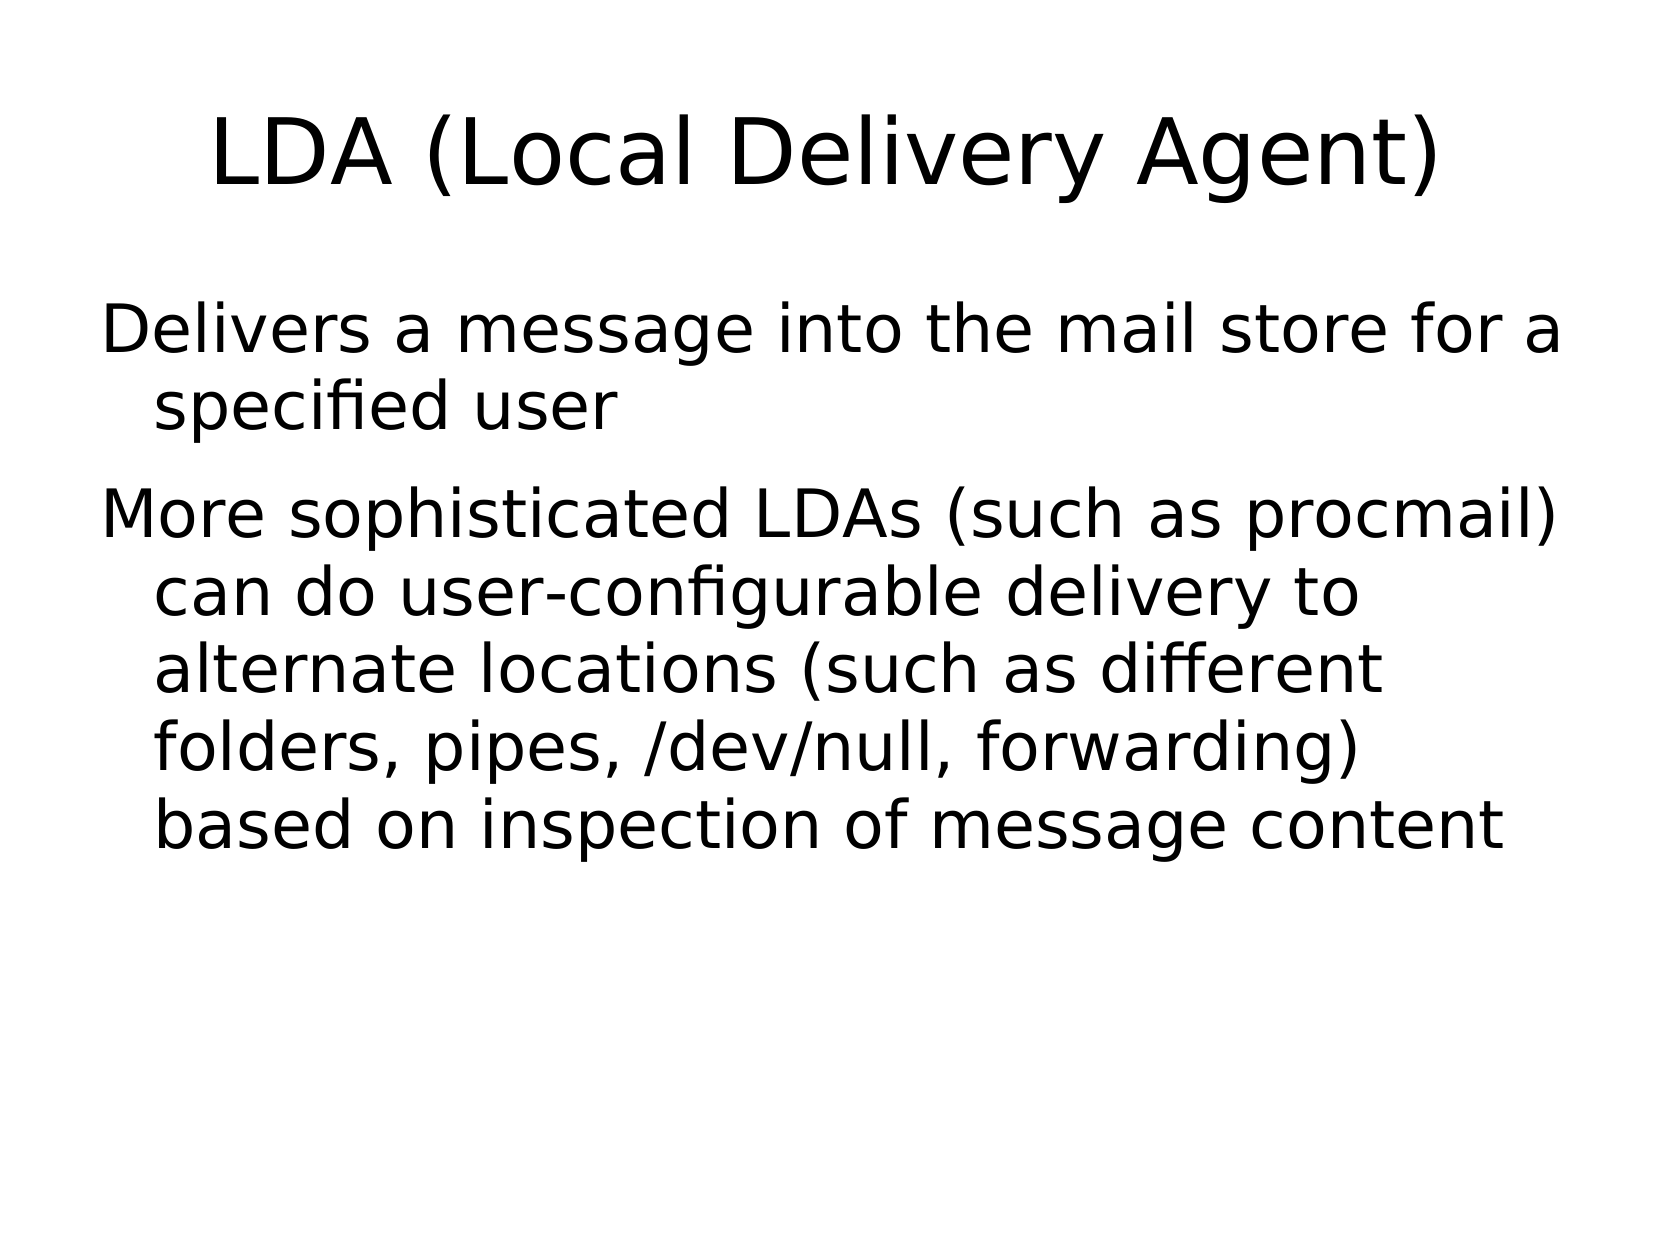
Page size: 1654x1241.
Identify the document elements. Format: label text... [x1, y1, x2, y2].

title LDA (Local Delivery Agent) [82, 56, 1571, 250]
list Delivers a message into the mail store for a specified user More sophisticated LDAs (such as procmail) can do user-configurable delivery to alternate locations (such as different folders, pipes, /dev/null, forwarding) based on inspection of message content [82, 290, 1571, 1094]
